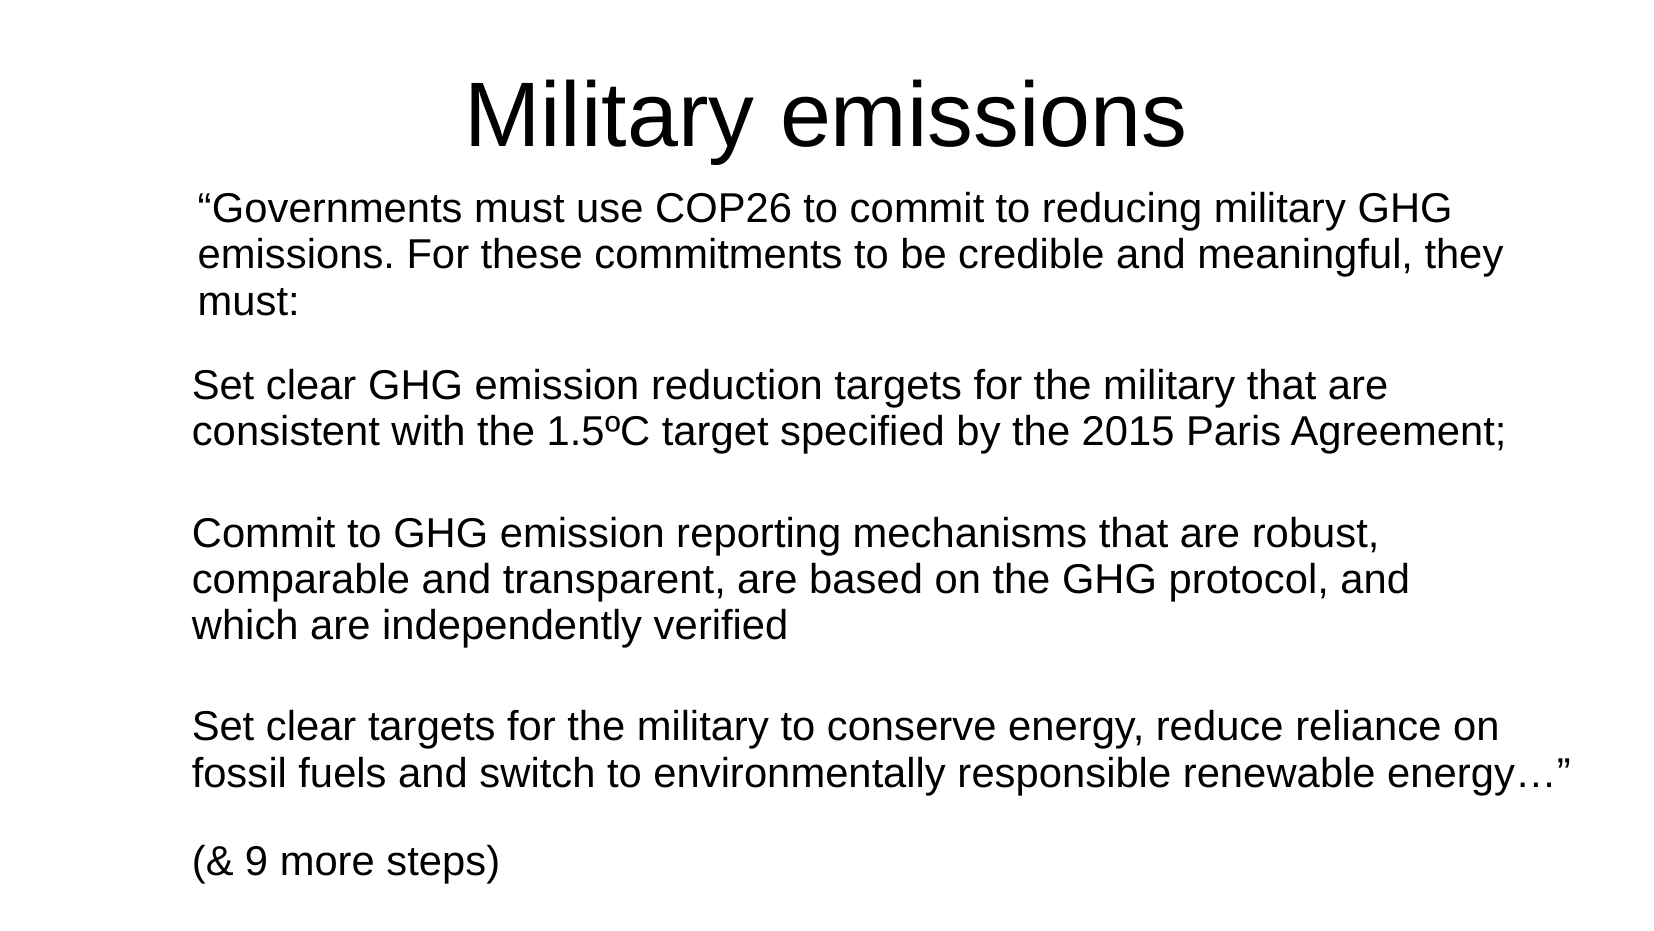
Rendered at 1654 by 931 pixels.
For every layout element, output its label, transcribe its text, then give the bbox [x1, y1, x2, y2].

title Military emissions [82, 37, 1571, 193]
text_box Set clear GHG emission reduction targets for the military that are consistent with the 1.5ºC target specified by the 2015 Paris Agreement; [177, 354, 1536, 509]
text_box Commit to GHG emission reporting mechanisms that are robust, comparable and transparent, are based on the GHG protocol, and which are independently verified [177, 501, 1454, 685]
text_box Set clear targets for the military to conserve energy, reduce reliance on fossil fuels and switch to environmentally responsible renewable energy…” (& 9 more steps) [177, 695, 1595, 893]
text_box “Governments must use COP26 to commit to reducing military GHG emissions. For these commitments to be credible and meaningful, they must: [183, 177, 1571, 332]
